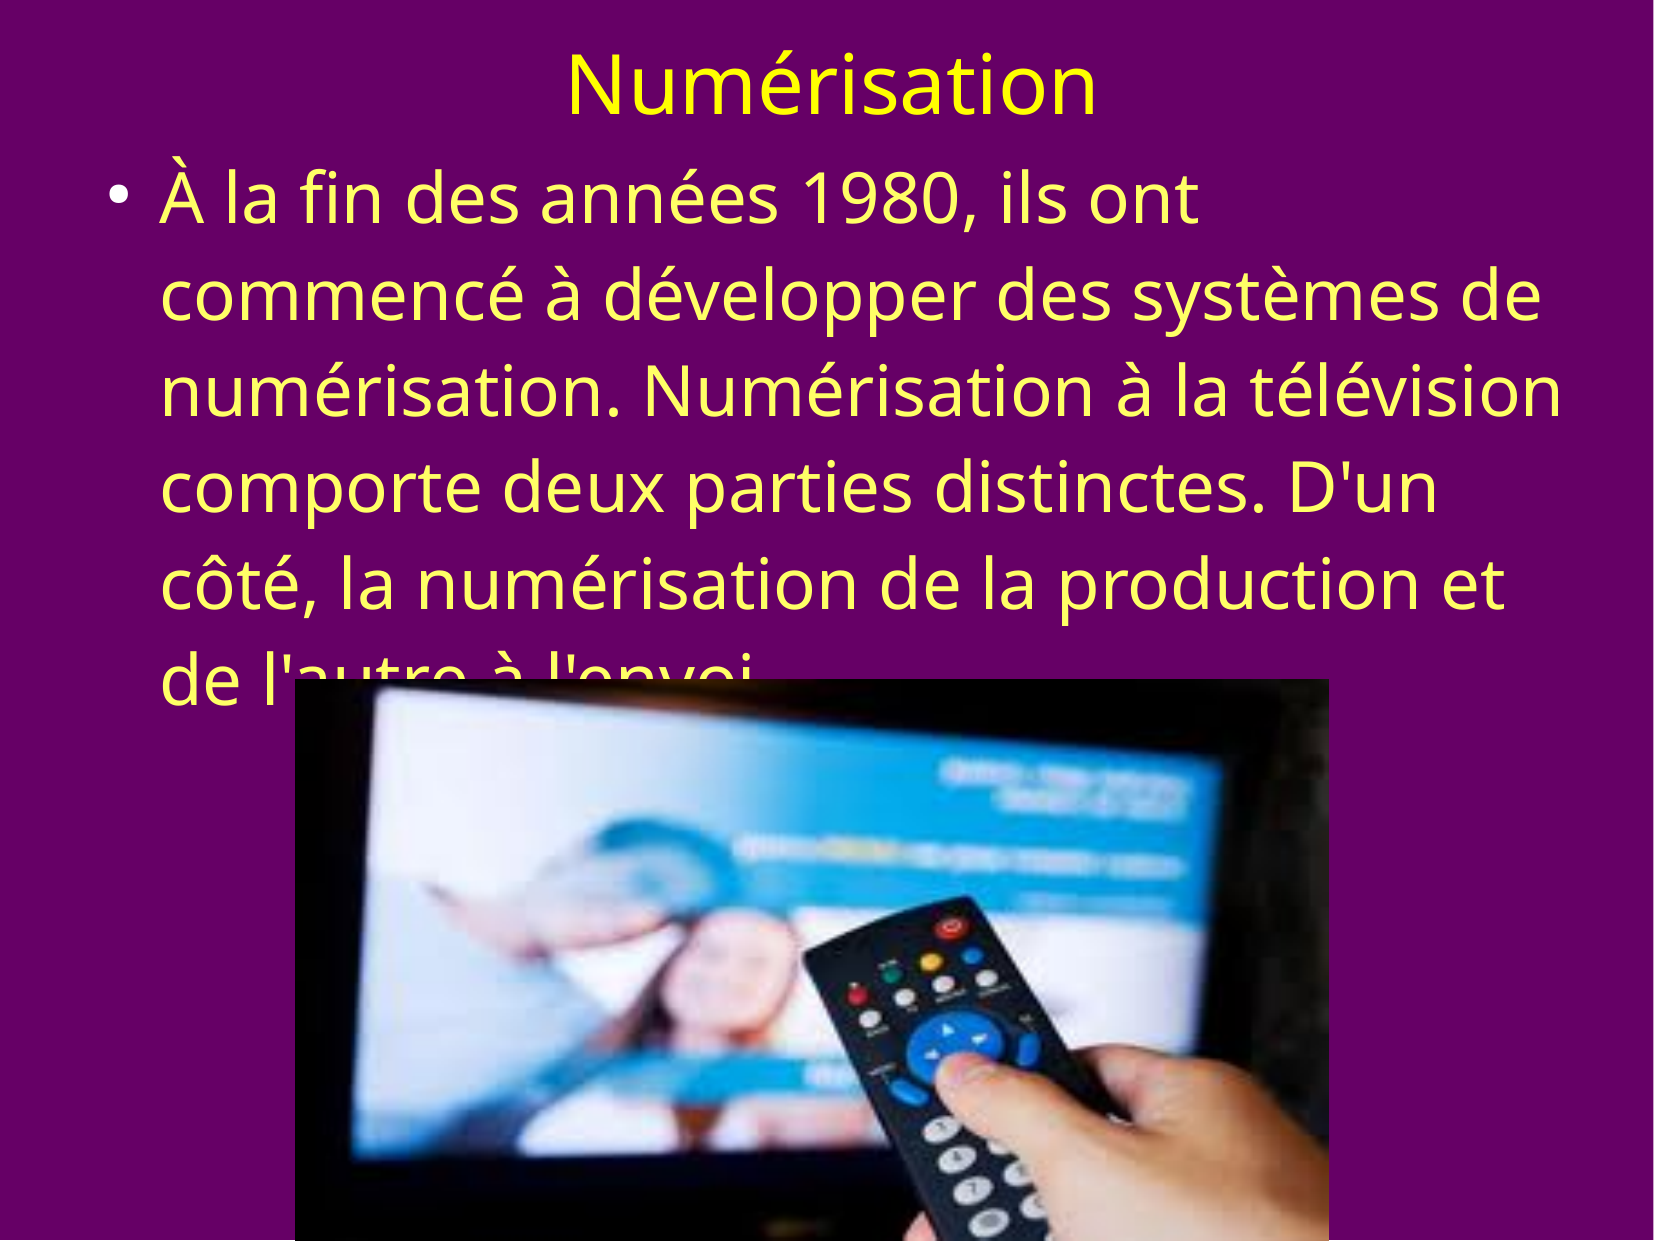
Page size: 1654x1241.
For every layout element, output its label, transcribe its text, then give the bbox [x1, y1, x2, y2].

picture [295, 679, 1329, 1241]
title Numérisation [88, 16, 1577, 147]
list À la fin des années 1980, ils ont commencé à développer des systèmes de numérisation. Numérisation à la télévision comporte deux parties distinctes. D'un côté, la numérisation de la production et de l'autre à l'envoi. [88, 147, 1577, 1182]
